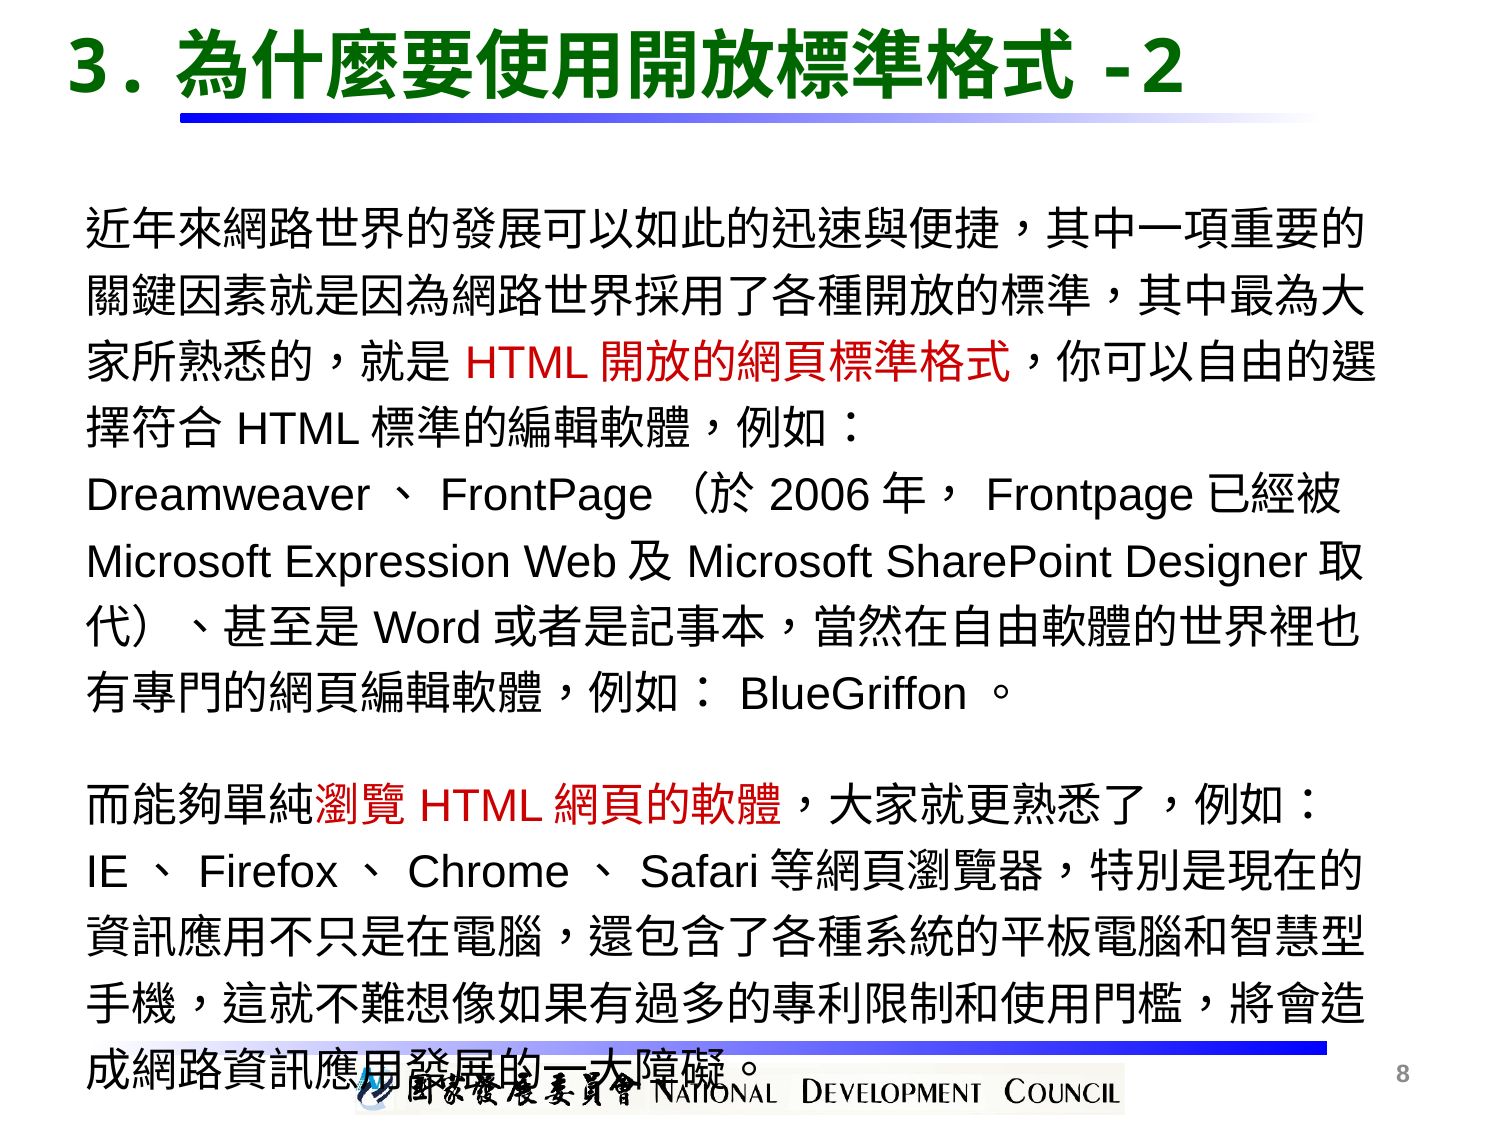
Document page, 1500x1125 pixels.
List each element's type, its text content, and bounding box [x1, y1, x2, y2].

picture [355, 1063, 1125, 1115]
text_box 近年來網路世界的發展可以如此的迅速與便捷，其中一項重要的關鍵因素就是因為網路世界採用了各種開放的標準，其中最為大家所熟悉的，就是HTML開放的網頁標準格式，你可以自由的選擇符合HTML標準的編輯軟體，例如：Dreamweaver、FrontPage（於2006年，Frontpage已經被Microsoft Expression Web及Microsoft SharePoint Designer取代）、甚至是Word或者是記事本，當然在自由軟體的世界裡也有專門的網頁編輯軟體，例如：BlueGriffon。 而能夠單純瀏覽HTML網頁的軟體，大家就更熟悉了，例如：IE、Firefox、Chrome、Safari等網頁瀏覽器，特別是現在的資訊應用不只是在電腦，還包含了各種系統的平板電腦和智慧型手機，這就不難想像如果有過多的專利限制和使用門檻，將會造成網路資訊應用發展的一大障礙。 [70, 185, 1406, 981]
picture [688, 1063, 698, 1071]
picture [479, 1076, 489, 1081]
picture [688, 1067, 692, 1080]
picture [504, 1063, 514, 1068]
picture [504, 1071, 514, 1082]
title 3.為什麼要使用開放標準格式-2 [64, 9, 1431, 119]
picture [384, 1065, 396, 1072]
picture [369, 1065, 380, 1072]
picture [473, 1068, 482, 1073]
picture [744, 1064, 754, 1073]
